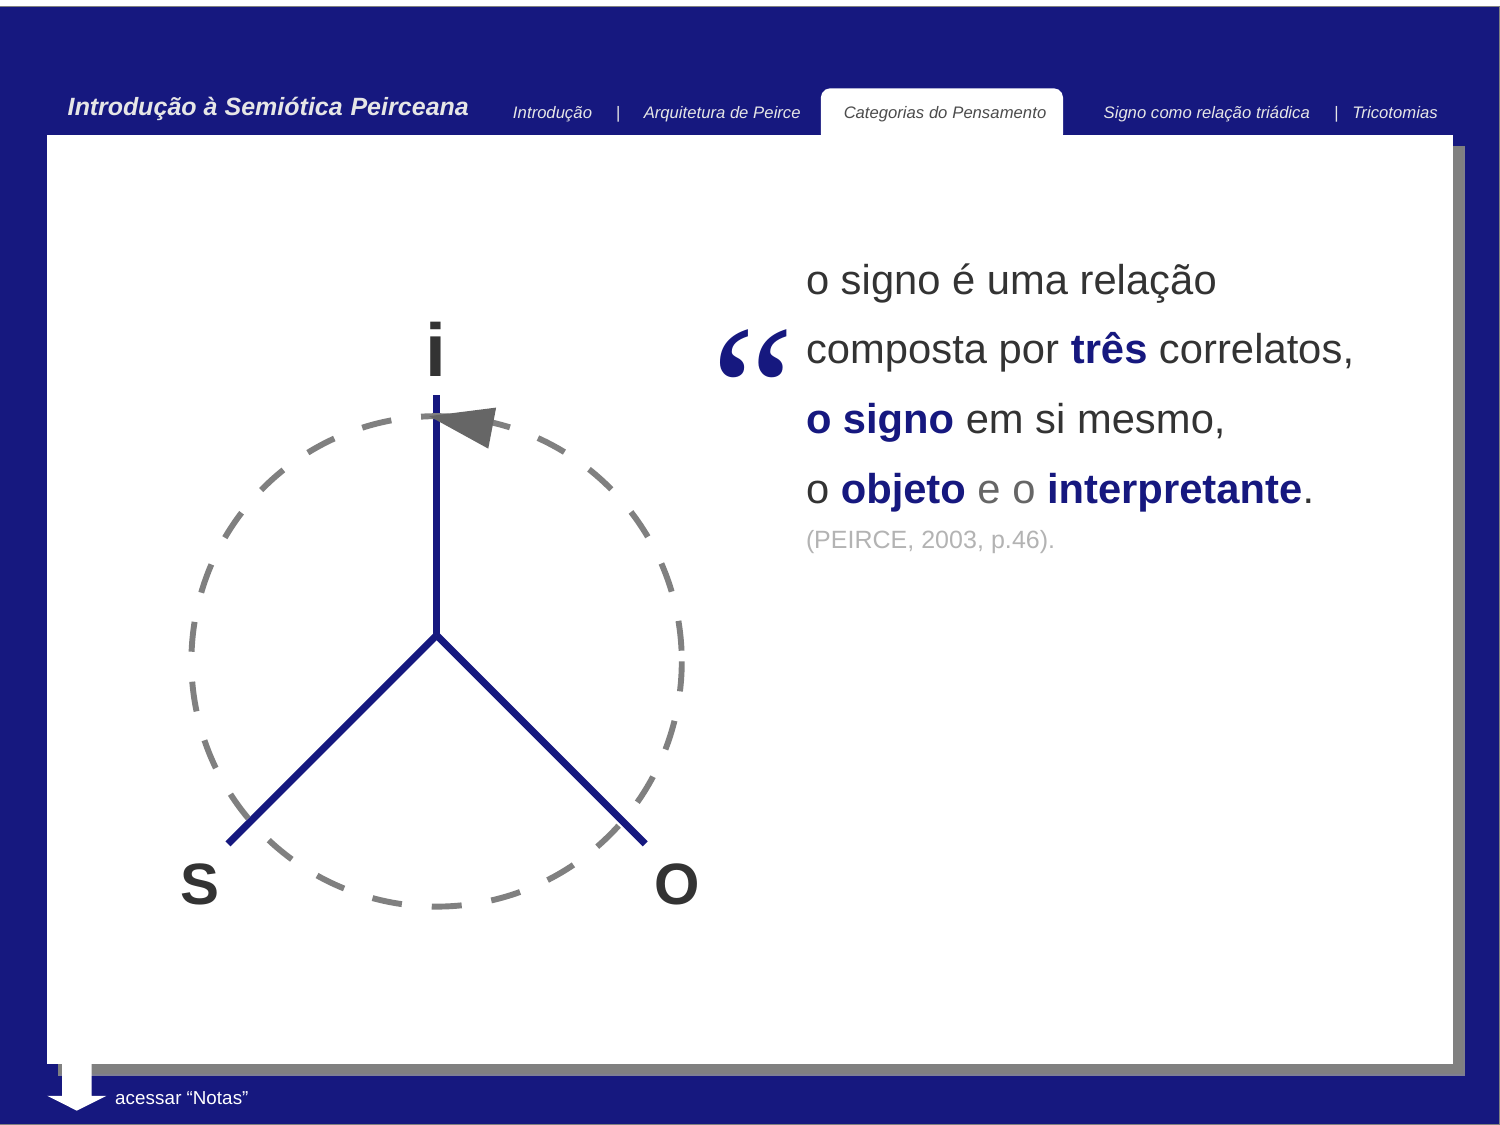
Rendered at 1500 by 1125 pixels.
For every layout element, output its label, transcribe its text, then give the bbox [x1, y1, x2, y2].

text_box [47, 1051, 100, 1111]
text_box i [410, 301, 494, 415]
text_box “ [696, 176, 827, 438]
text_box O [640, 843, 724, 928]
text_box acessar “Notas” [100, 1080, 278, 1117]
text_box o signo é uma relação composta por três correlatos, o signo em si mesmo, o objeto e o interpretante. (PEIRCE, 2003, p.46). [791, 225, 1418, 545]
text_box S [165, 843, 249, 928]
text_box [429, 407, 497, 449]
